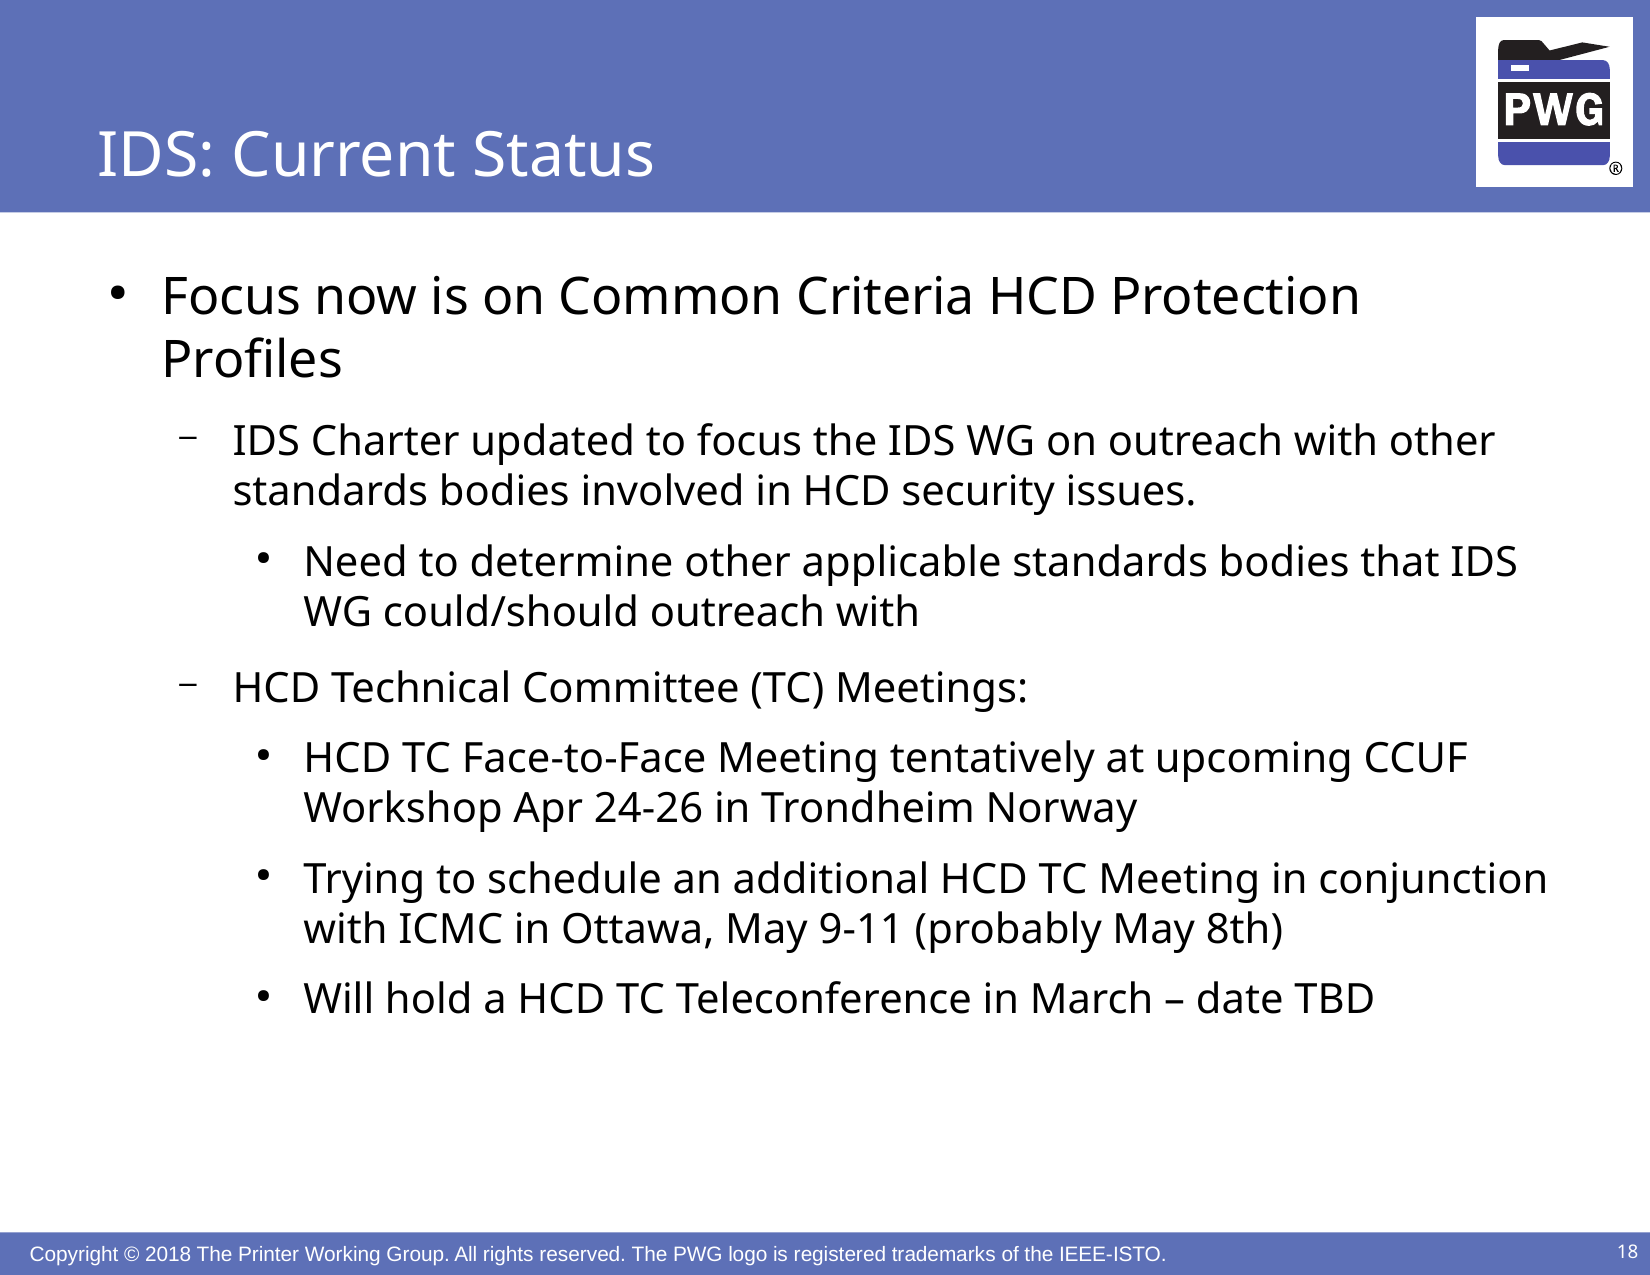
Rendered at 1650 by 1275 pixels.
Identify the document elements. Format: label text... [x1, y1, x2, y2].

title IDS: Current Status [82, 8, 1449, 198]
list Focus now is on Common Criteria HCD Protection Profiles IDS Charter updated to focus the IDS WG on outreach with other standards bodies involved in HCD security issues. Need to determine other applicable standards bodies that IDS WG could/should outreach with HCD Technical Committee (TC) Meetings: HCD TC Face-to-Face Meeting tentatively at upcoming CCUF Workshop Apr 24-26 in Trondheim Norway Trying to schedule an additional HCD TC Meeting in conjunction with ICMC in Ottawa, May 9-11 (probably May 8th) Will hold a HCD TC Teleconference in March – date TBD [82, 254, 1568, 1233]
